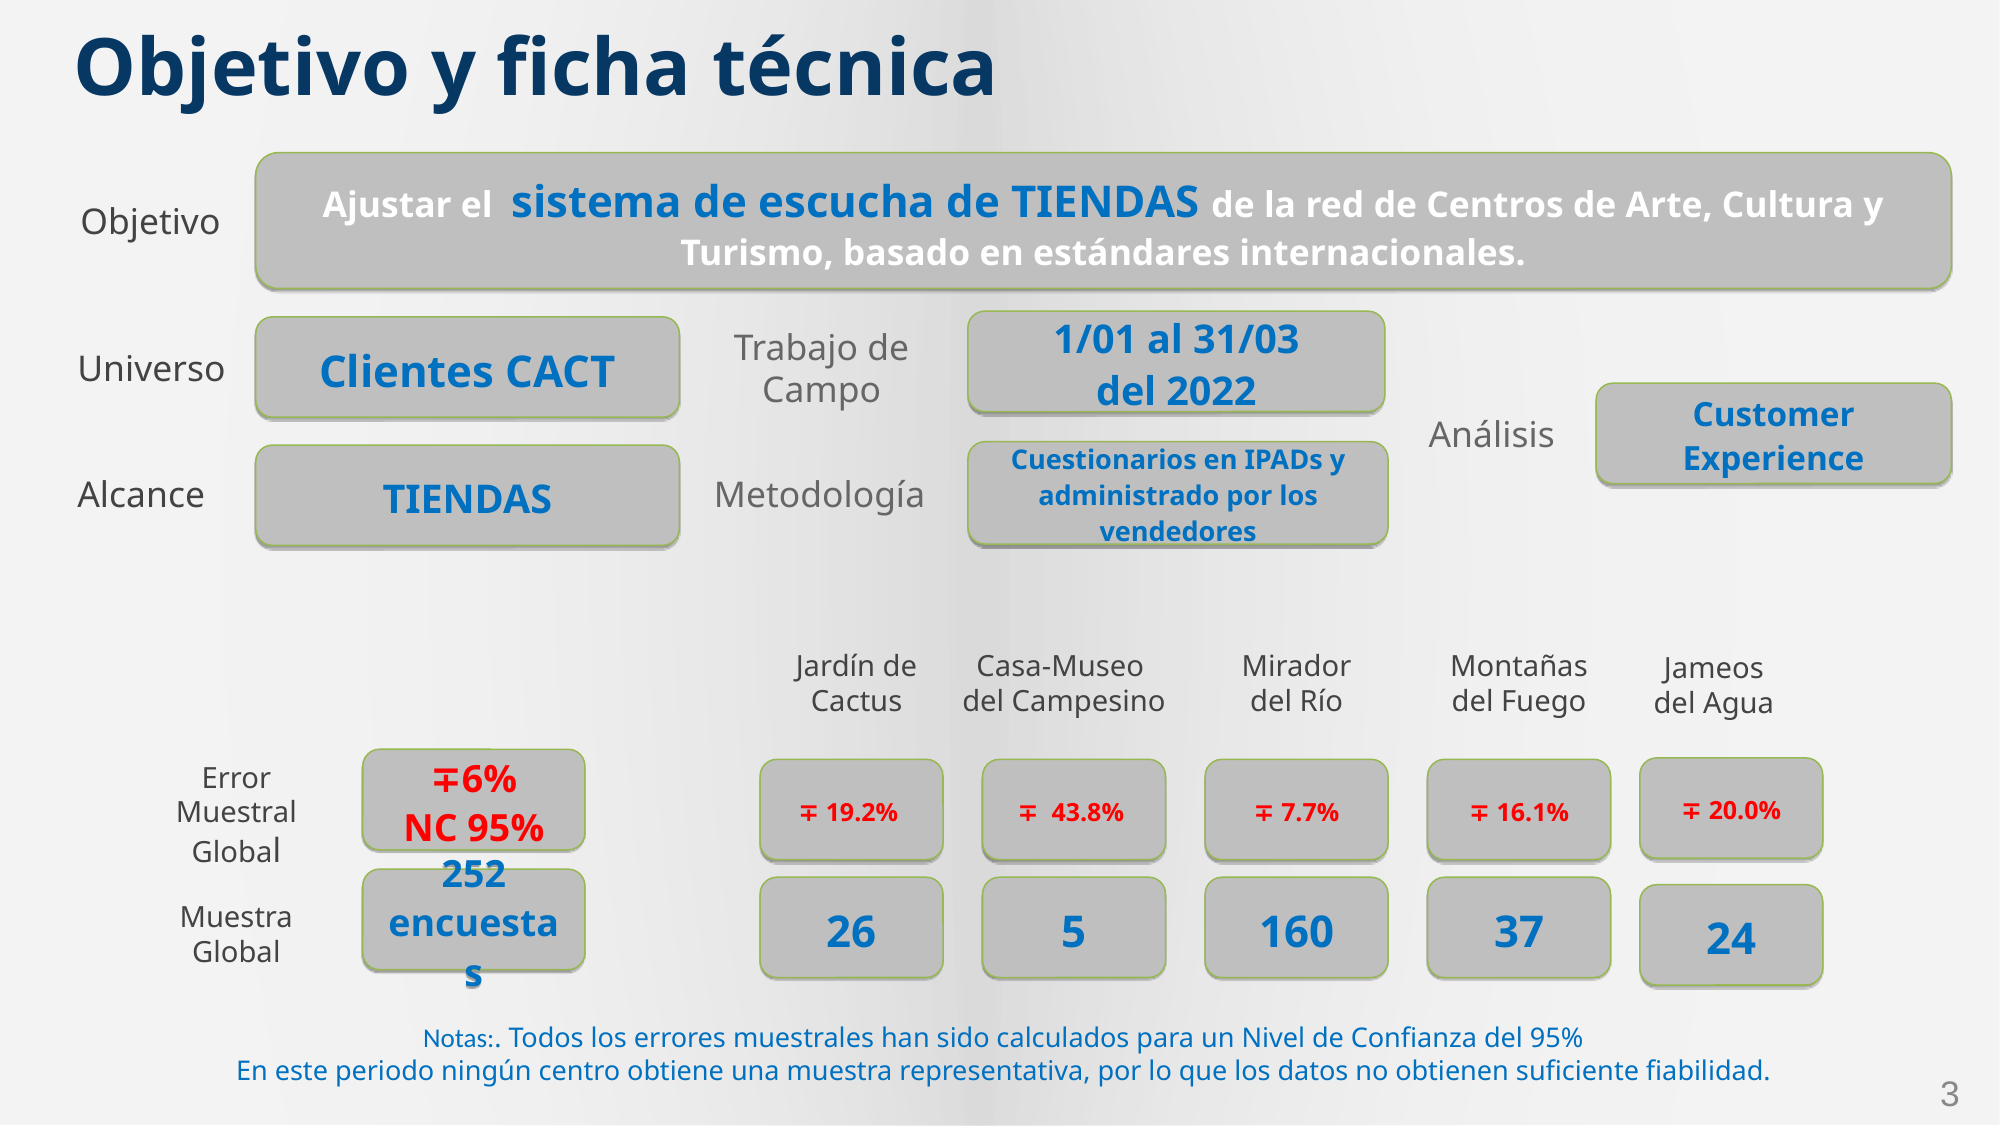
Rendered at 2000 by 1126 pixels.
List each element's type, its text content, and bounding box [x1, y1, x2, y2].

text_box Muestra Global [121, 888, 352, 978]
text_box Error Muestral Global [123, 749, 350, 879]
text_box Análisis [1387, 402, 1596, 464]
text_box 252 encuestas [362, 869, 585, 970]
text_box ∓ 16.1% [1427, 759, 1611, 860]
text_box Cuestionarios en IPADs y administrado por los vendedores [967, 441, 1389, 545]
text_box Customer Experience [1596, 383, 1952, 484]
text_box Mirador del Río [1205, 629, 1389, 736]
text_box ∓ 7.7% [1205, 759, 1389, 860]
text_box ∓ 19.2% [760, 759, 944, 860]
text_box 24 [1639, 884, 1823, 986]
text_box Trabajo de Campo [679, 315, 964, 419]
text_box 160 [1205, 877, 1389, 978]
text_box ∓ 20.0% [1639, 757, 1823, 859]
text_box Ajustar el sistema de escucha de TIENDAS de la red de Centros de Arte, Cultura y Turismo, basado en estándares internacionales. [255, 152, 1952, 289]
text_box Notas:. Todos los errores muestrales han sido calculados para un Nivel de Confianza del 95% En este periodo ningún centro obtiene una muestra representativa, por lo que los datos no obtienen suficiente fiabilidad. [54, 1011, 1952, 1063]
text_box Casa-Museo del Campesino [943, 629, 1185, 736]
text_box Jameos del Agua [1622, 631, 1806, 738]
text_box Universo [47, 336, 255, 398]
text_box 37 [1427, 877, 1611, 978]
slide_number 3 [1609, 1062, 1960, 1122]
text_box Alcance [36, 462, 255, 524]
text_box 26 [760, 877, 944, 978]
text_box 1/01 al 31/03 del 2022 [967, 311, 1385, 412]
text_box 5 [982, 877, 1166, 978]
text_box TIENDAS [255, 445, 680, 546]
text_box Metodología [682, 462, 967, 524]
title Objetivo y ficha técnica [55, 2, 1934, 126]
text_box Objetivo [46, 190, 255, 251]
text_box ∓ 43.8% [982, 759, 1166, 860]
text_box Montañas del Fuego [1427, 629, 1611, 736]
text_box Jardín de Cactus [745, 629, 943, 736]
text_box ∓6% NC 95% [362, 749, 585, 850]
text_box Clientes CACT [255, 316, 679, 418]
